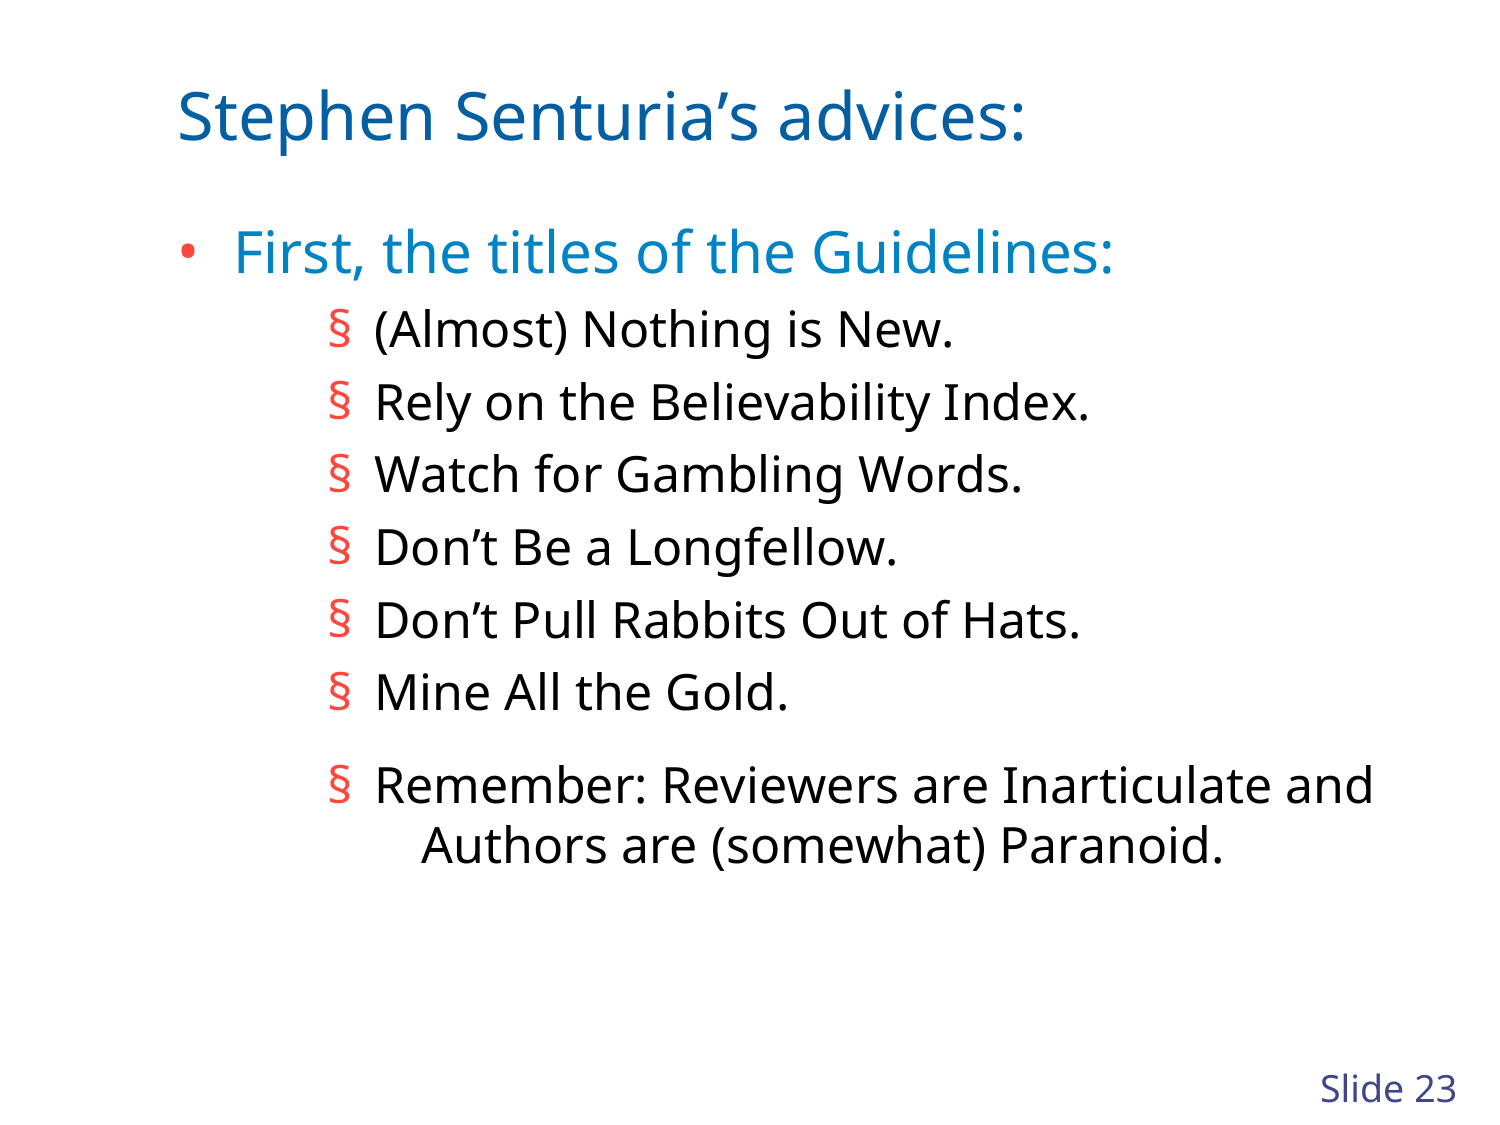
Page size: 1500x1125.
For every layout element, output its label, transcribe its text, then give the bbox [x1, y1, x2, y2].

list First, the titles of the Guidelines: (Almost) Nothing is New. Rely on the Believability Index. Watch for Gambling Words. Don’t Be a Longfellow. Don’t Pull Rabbits Out of Hats. Mine All the Gold. Remember: Reviewers are Inarticulate and Authors are (somewhat) Paranoid. [162, 208, 1417, 923]
title Stephen Senturia’s advices: [162, 50, 1413, 161]
